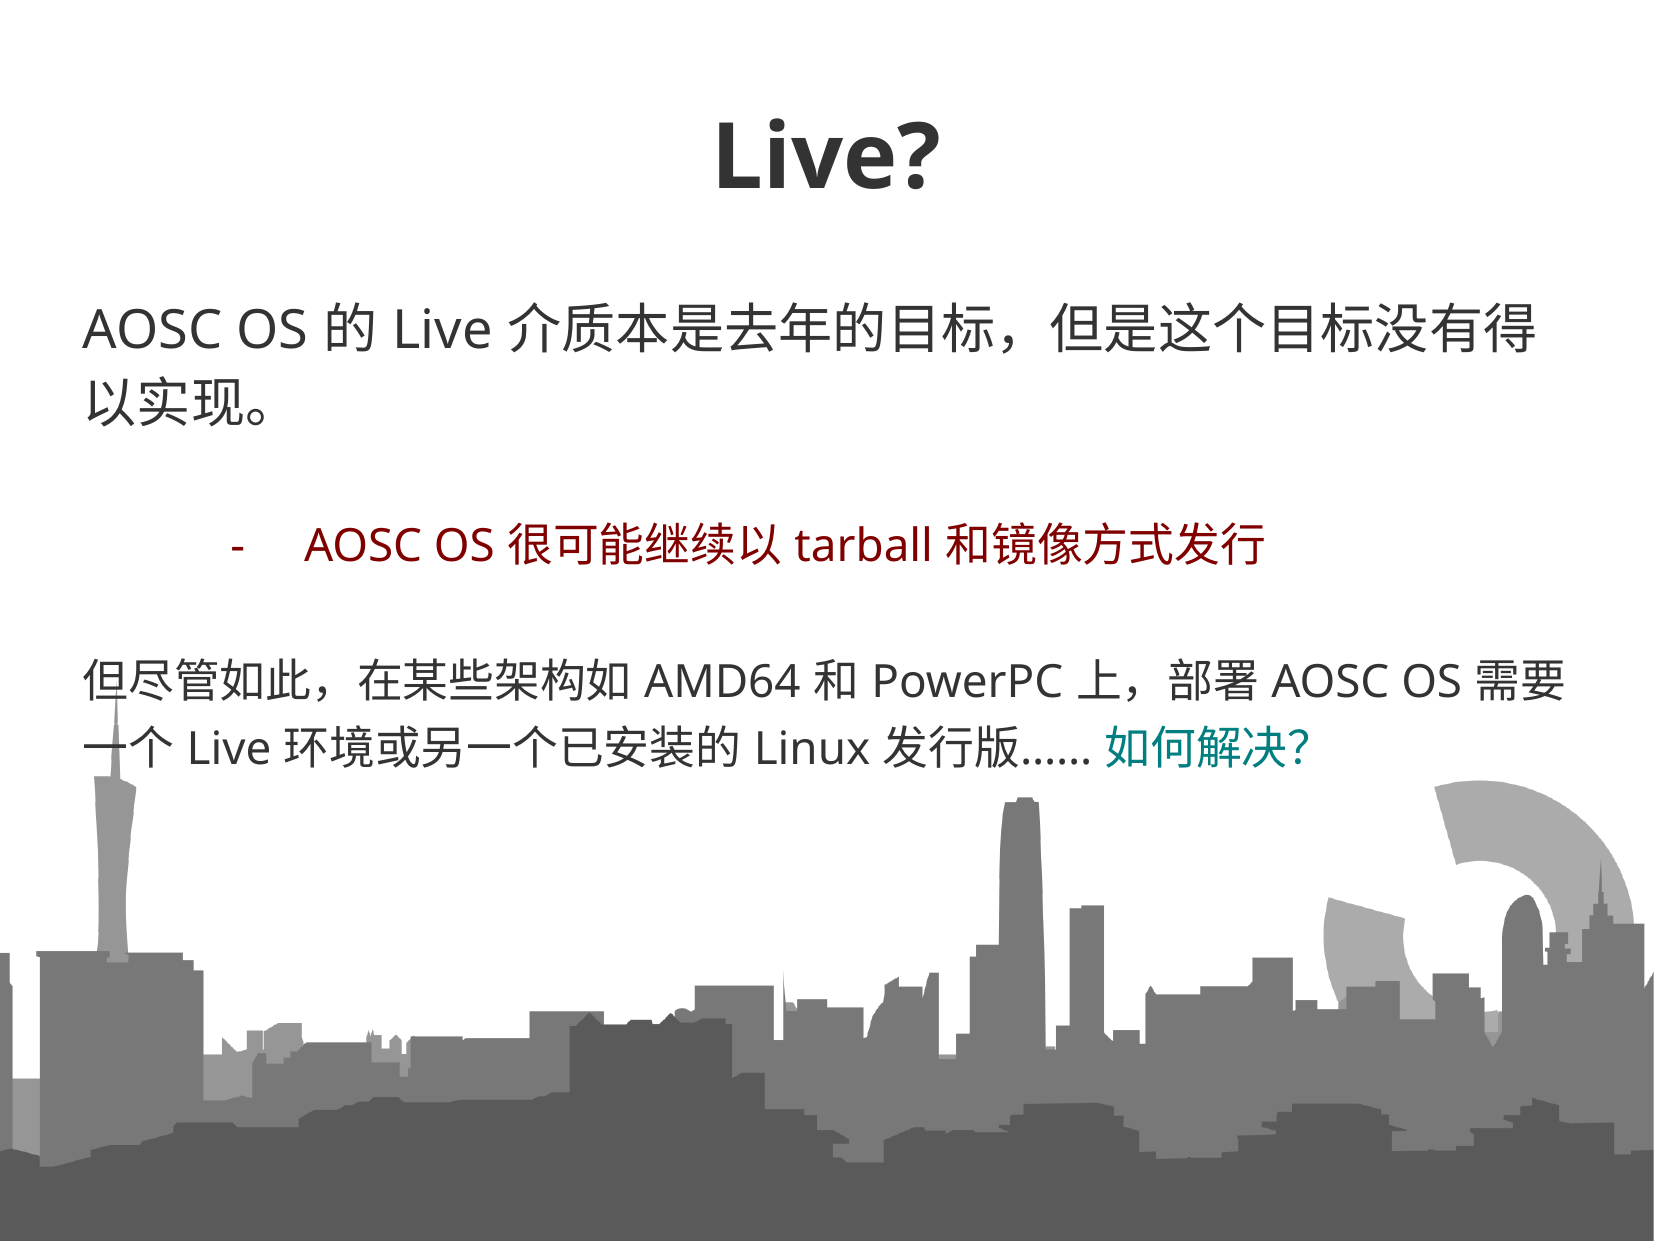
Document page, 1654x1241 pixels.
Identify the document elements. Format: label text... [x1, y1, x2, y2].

title Live? [82, 49, 1571, 257]
picture [0, 0, 1654, 1241]
list AOSC OS的Live介质本是去年的目标，但是这个目标没有得以实现。 - AOSC OS很可能继续以tarball和镜像方式发行 但尽管如此，在某些架构如AMD64和PowerPC上，部署AOSC OS需要一个Live环境或另一个已安装的Linux发行版…… 如何解决？ [82, 290, 1571, 1010]
